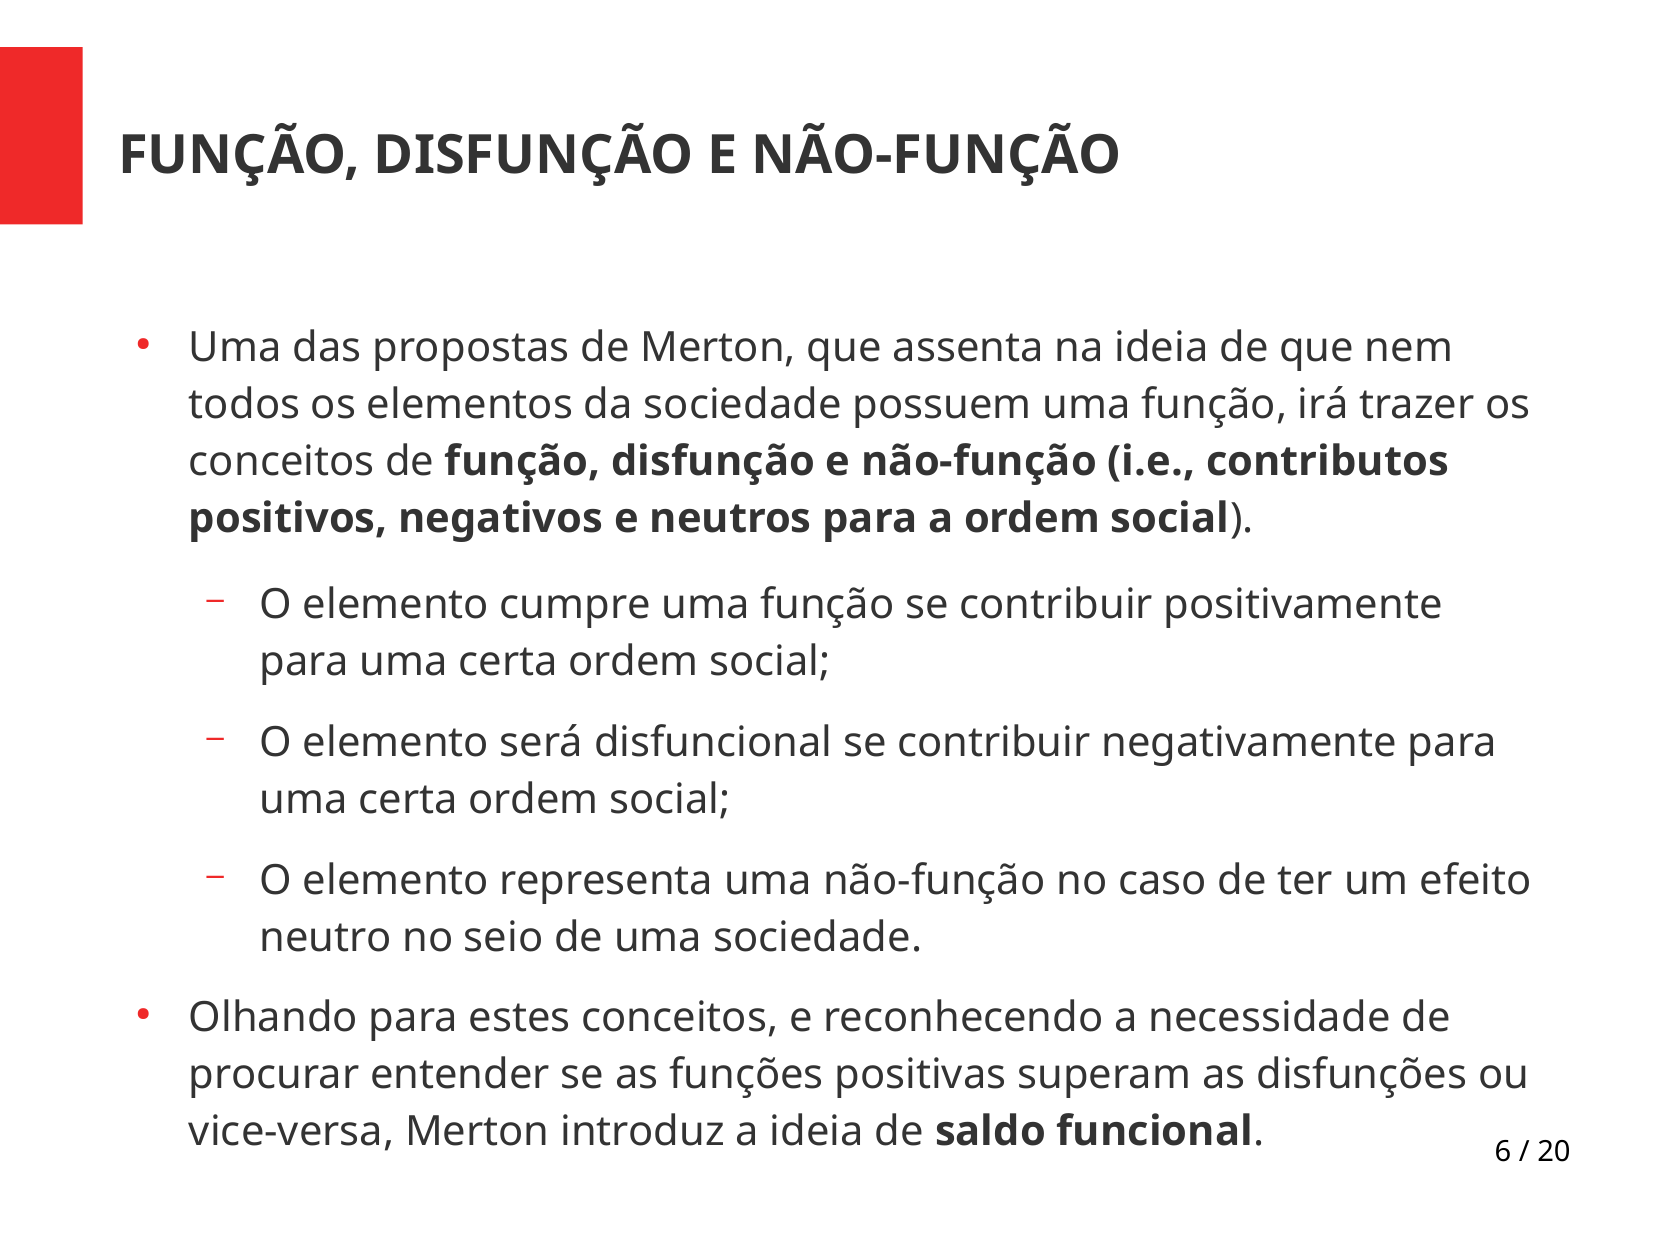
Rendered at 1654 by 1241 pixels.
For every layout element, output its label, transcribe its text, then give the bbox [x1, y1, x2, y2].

list Uma das propostas de Merton, que assenta na ideia de que nem todos os elementos da sociedade possuem uma função, irá trazer os conceitos de função, disfunção e não-função (i.e., contributos positivos, negativos e neutros para a ordem social). O elemento cumpre uma função se contribuir positivamente para uma certa ordem social; O elemento será disfuncional se contribuir negativamente para uma certa ordem social; O elemento representa uma não-função no caso de ter um efeito neutro no seio de uma sociedade. Olhando para estes conceitos, e reconhecendo a necessidade de procurar entender se as funções positivas superam as disfunções ou vice-versa, Merton introduz a ideia de saldo funcional. [118, 236, 1536, 956]
title FUNÇÃO, DISFUNÇÃO E NÃO-FUNÇÃO [118, 49, 1571, 257]
